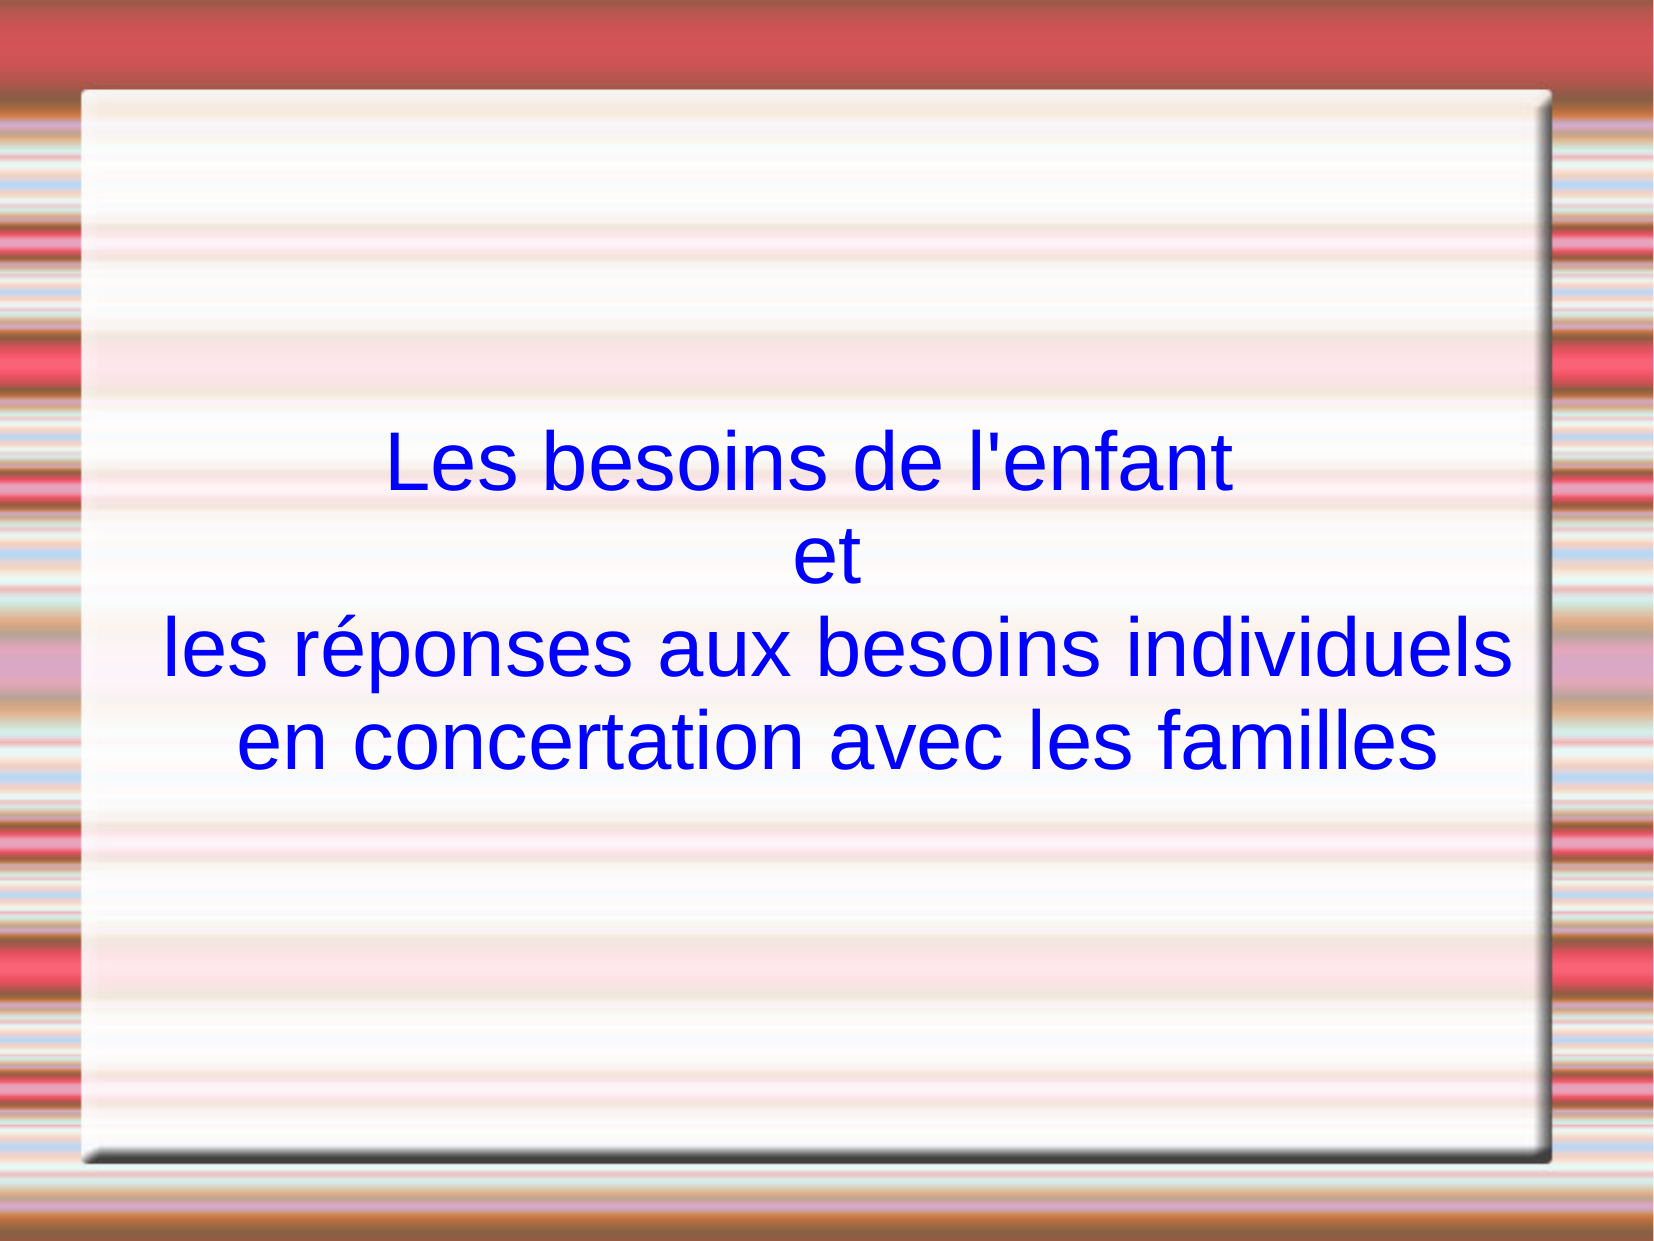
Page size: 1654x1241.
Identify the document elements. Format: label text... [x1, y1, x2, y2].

picture [0, 0, 1654, 1241]
subtitle Les besoins de l'enfant et les réponses aux besoins individuels en concertation avec les familles [106, 88, 1536, 1068]
